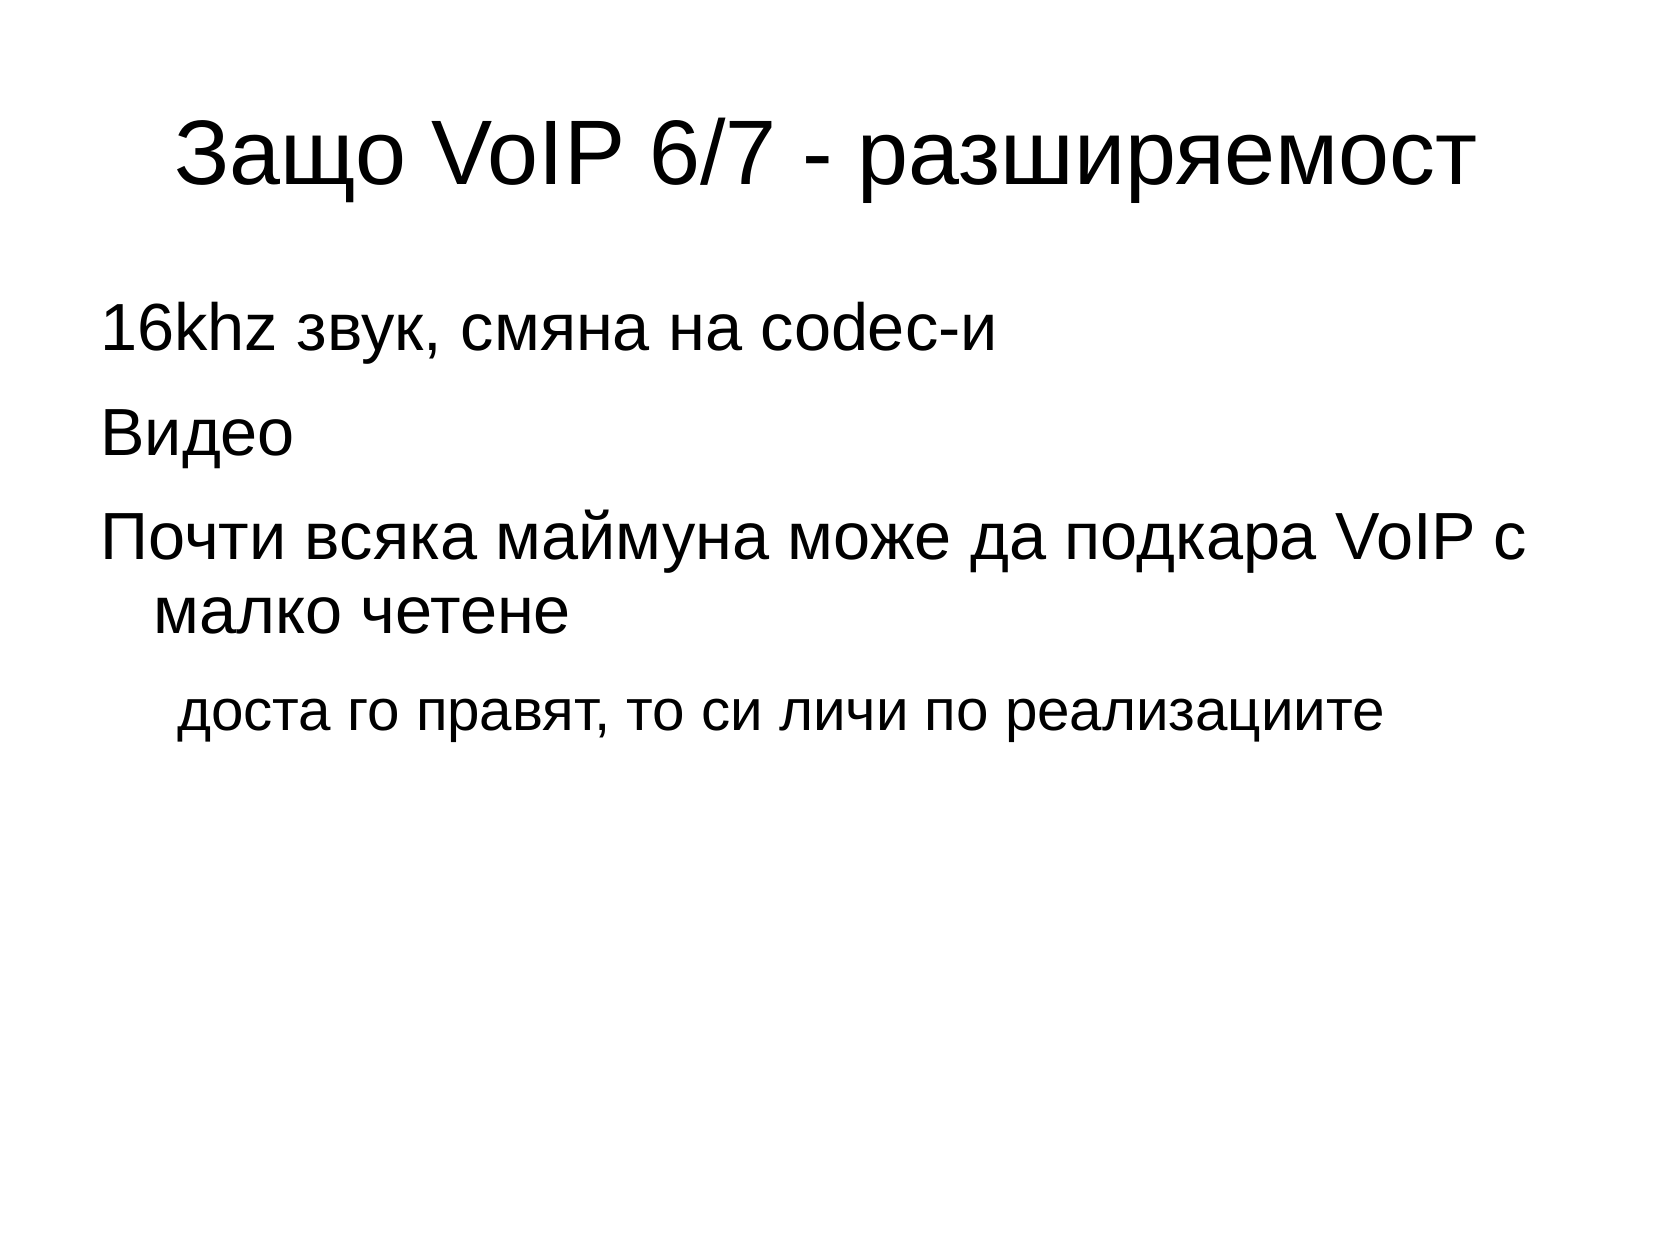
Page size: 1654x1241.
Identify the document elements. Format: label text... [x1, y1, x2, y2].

list 16khz звук, смяна на codec-и Видео Почти всяка маймуна може да подкара VoIP с малко четене доста го правят, то си личи по реализациите [82, 290, 1571, 1094]
title Защо VoIP 6/7 - разширяемост [82, 56, 1571, 250]
